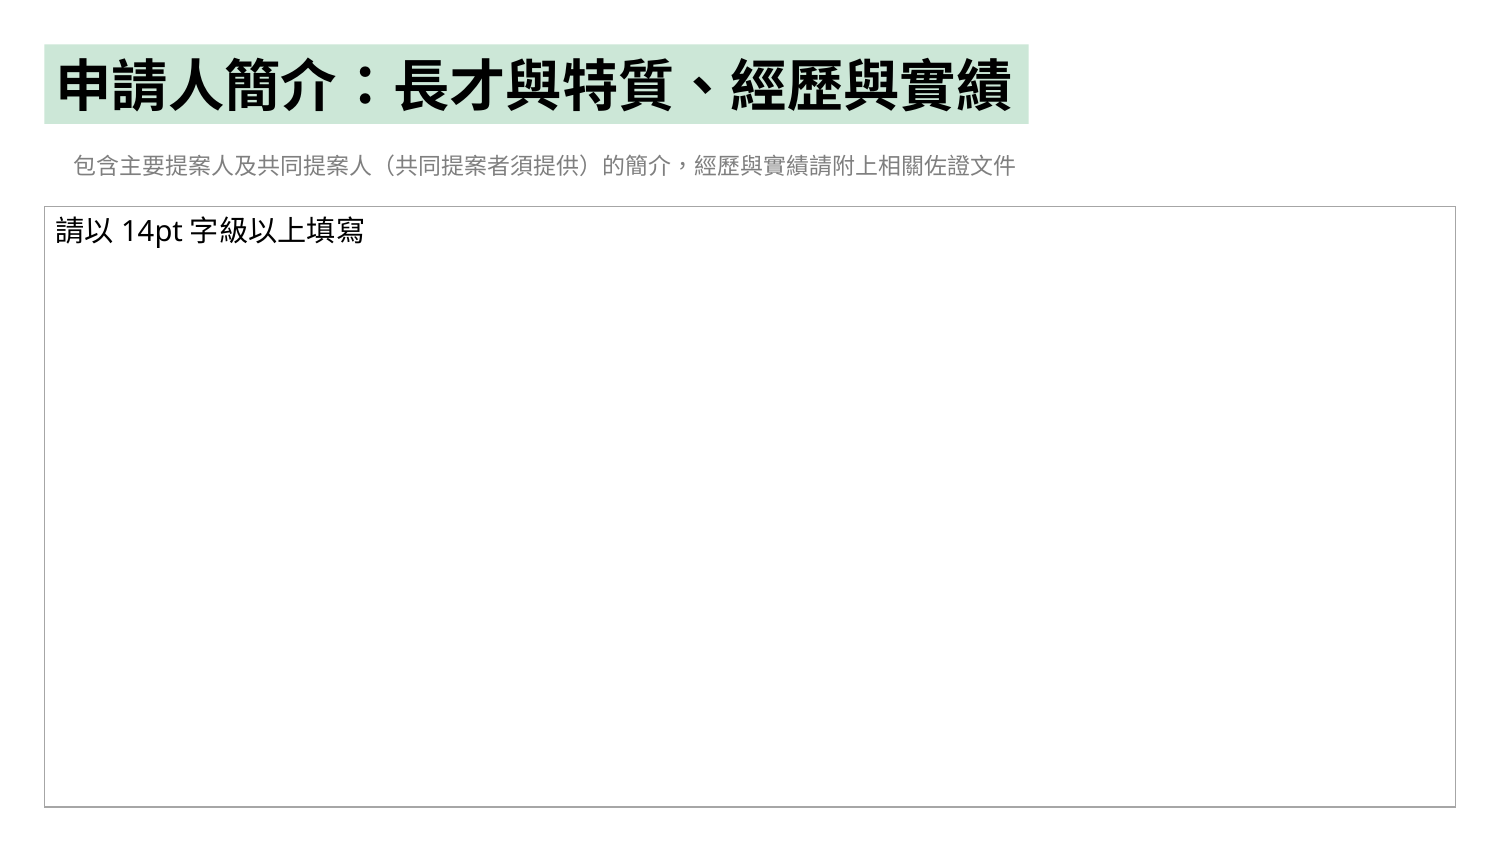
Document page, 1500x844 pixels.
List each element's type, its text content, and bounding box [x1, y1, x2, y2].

text_box 請以14pt字級以上填寫 [44, 206, 1456, 807]
text_box 申請人簡介：長才與特質、經歷與實績 [44, 44, 1029, 124]
text_box 包含主要提案人及共同提案人（共同提案者須提供）的簡介，經歷與實績請附上相關佐證文件 [59, 144, 1371, 188]
